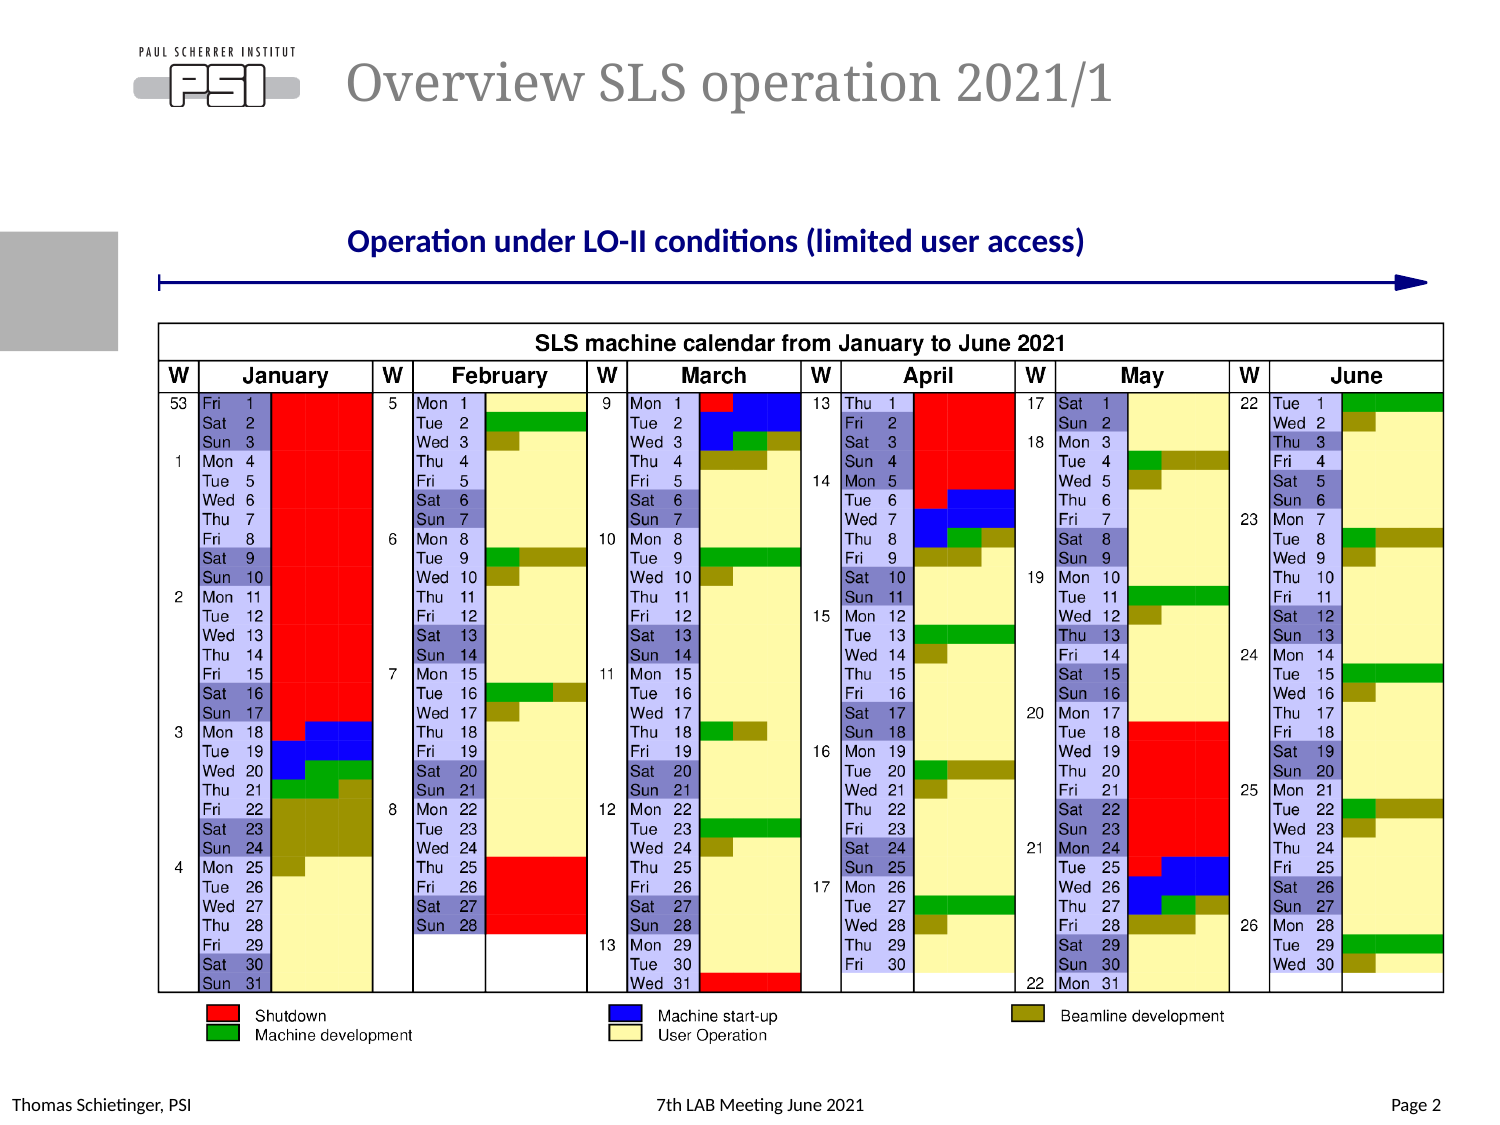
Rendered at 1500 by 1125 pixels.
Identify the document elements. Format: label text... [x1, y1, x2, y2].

title Overview SLS operation 2021/1 [345, 49, 1331, 133]
list Operation under LO-II conditions (limited user access) [347, 219, 1229, 275]
picture [126, 301, 1482, 1048]
